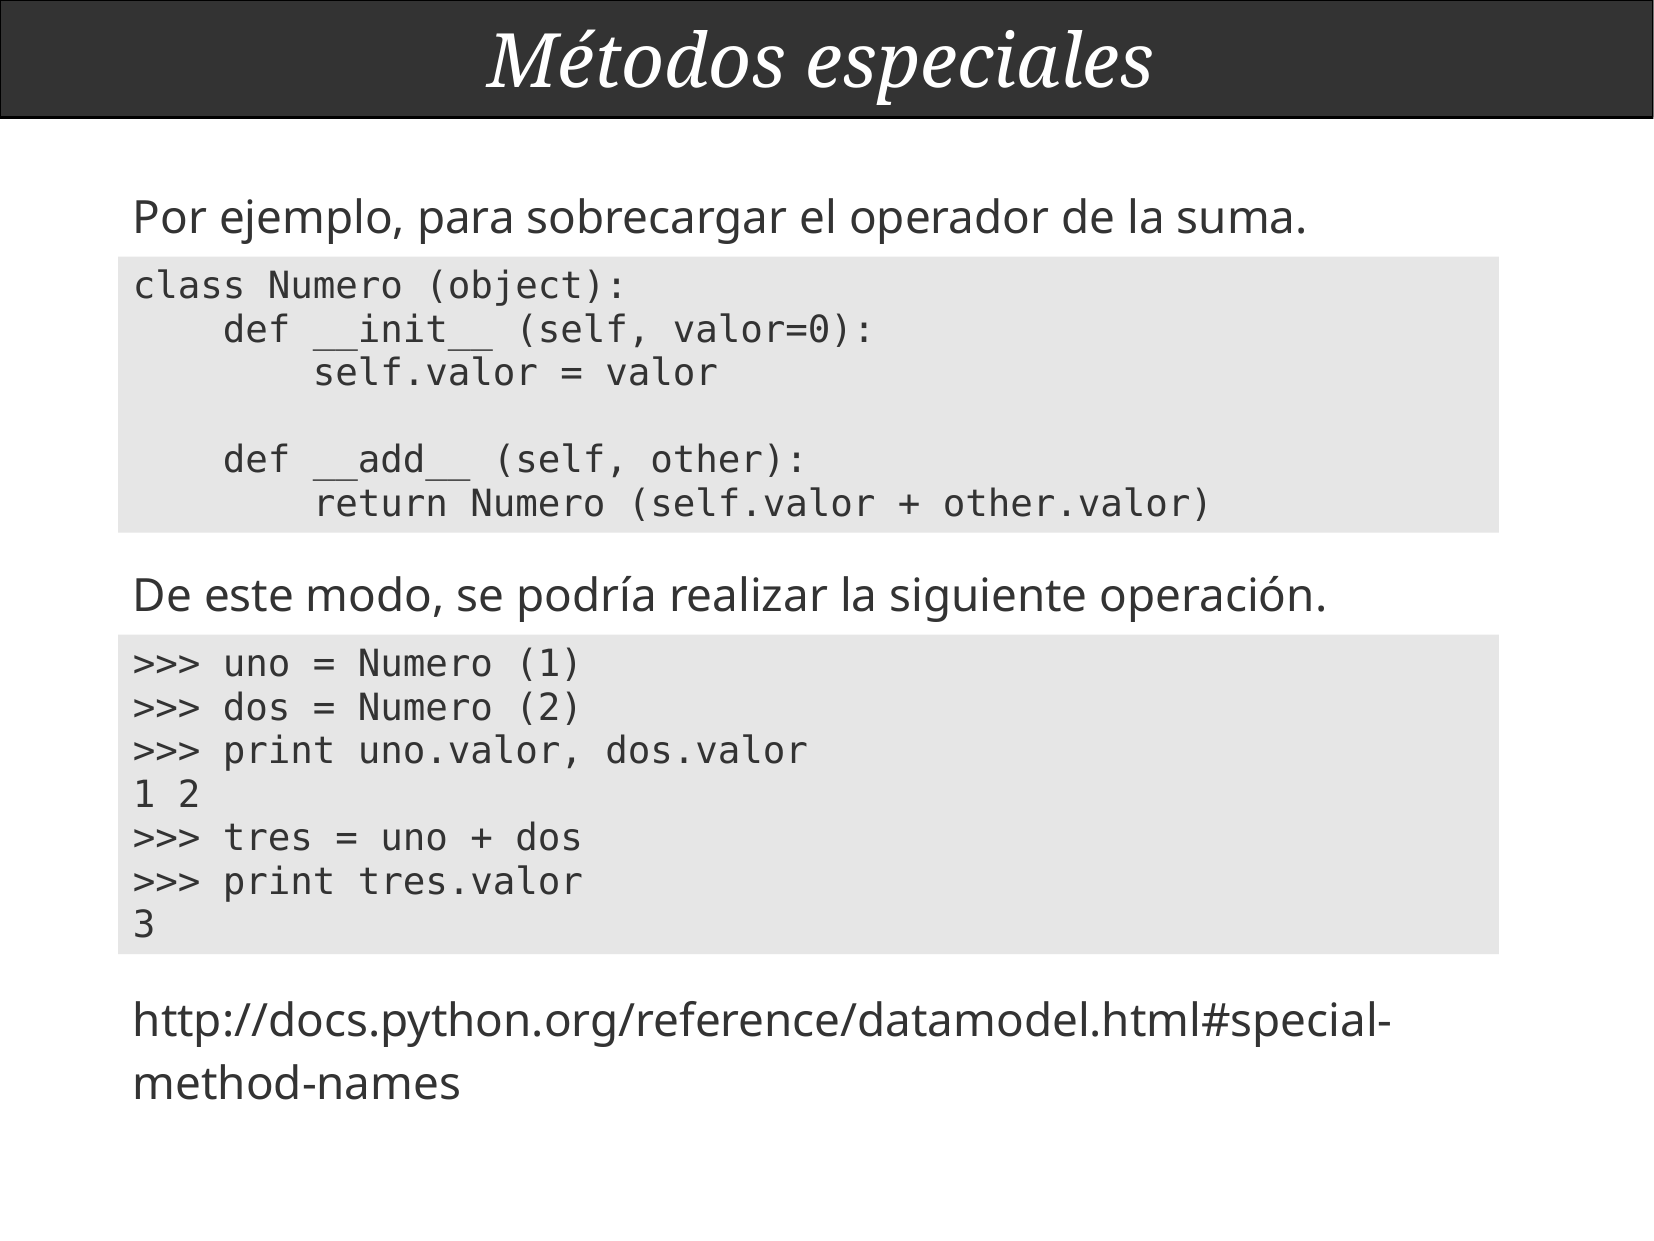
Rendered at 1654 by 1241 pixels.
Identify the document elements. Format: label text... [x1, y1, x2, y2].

text_box http://docs.python.org/reference/datamodel.html#special-method-names [118, 980, 1506, 1102]
text_box De este modo, se podría realizar la siguiente operación. [118, 555, 1506, 624]
text_box Métodos especiales [0, 0, 1654, 101]
text_box class Numero (object): def __init__ (self, valor=0): self.valor = valor def __add__ (self, other): return Numero (self.valor + other.valor) [118, 256, 1499, 533]
text_box Por ejemplo, para sobrecargar el operador de la suma. [118, 177, 1506, 246]
text_box >>> uno = Numero (1) >>> dos = Numero (2) >>> print uno.valor, dos.valor 1 2 >>> tres = uno + dos >>> print tres.valor 3 [118, 634, 1499, 955]
